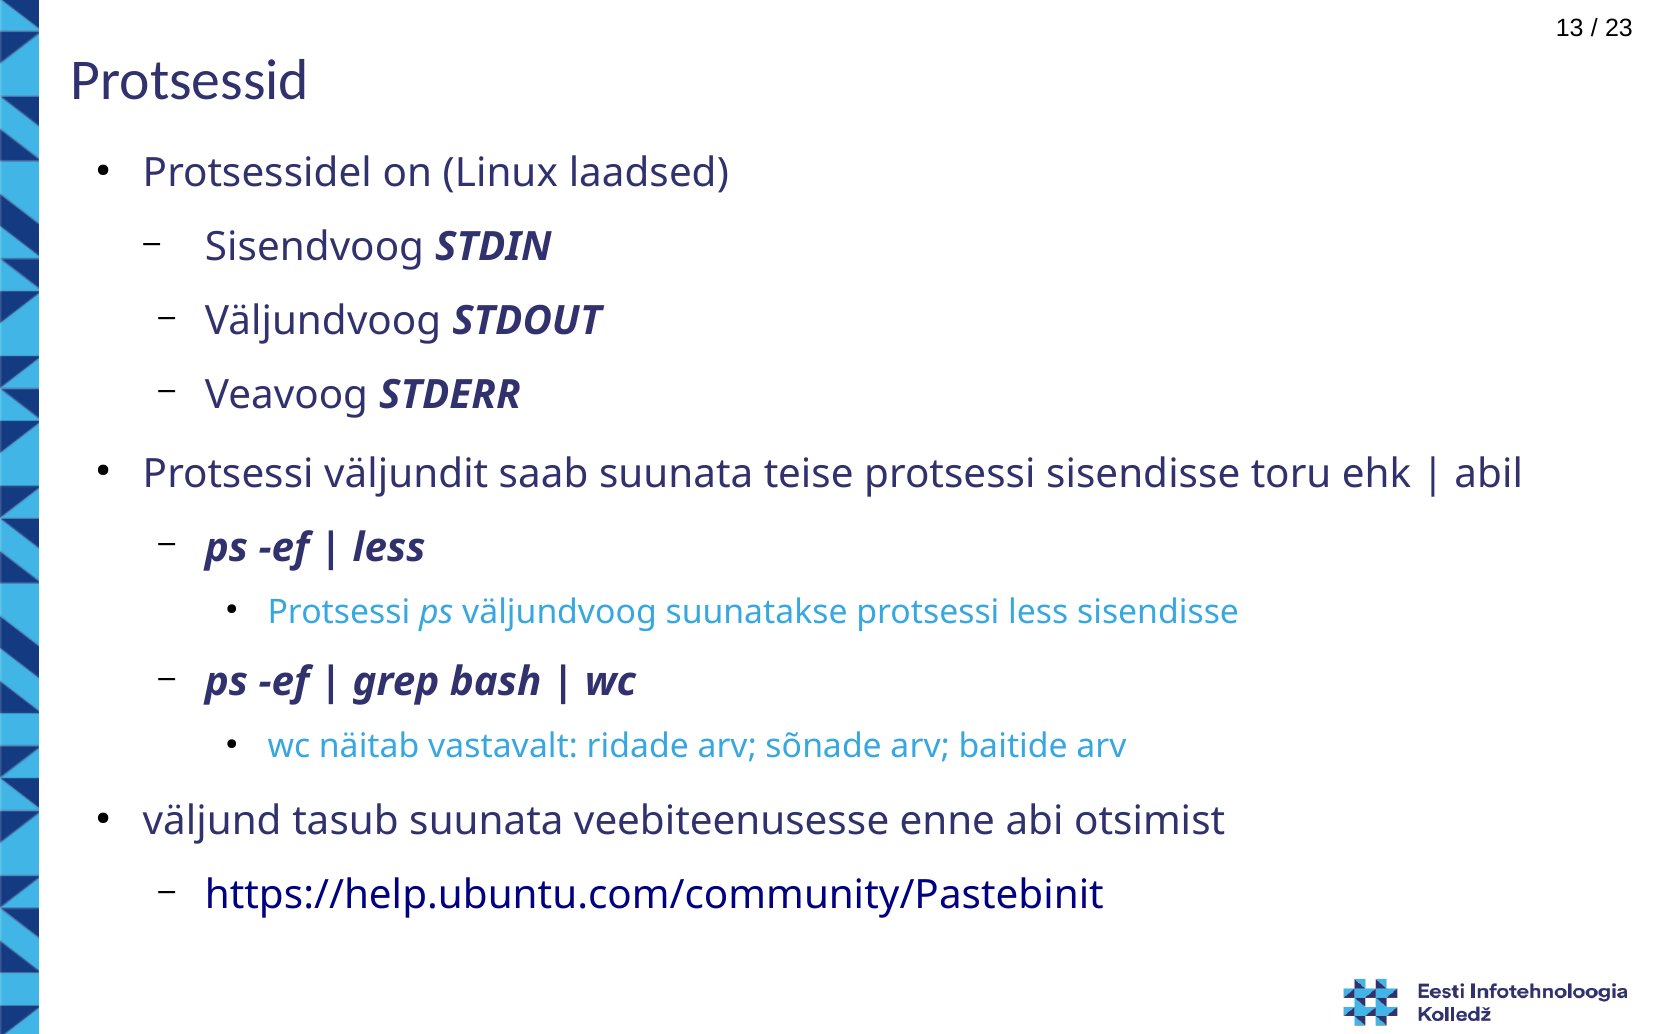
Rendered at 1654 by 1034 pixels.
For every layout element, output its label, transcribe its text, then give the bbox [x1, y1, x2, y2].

title Protsessid [70, 41, 1630, 130]
list Protsessidel on (Linux laadsed) Sisendvoog STDIN Väljundvoog STDOUT Veavoog STDERR Protsessi väljundit saab suunata teise protsessi sisendisse toru ehk | abil ps -ef | less Protsessi ps väljundvoog suunatakse protsessi less sisendisse ps -ef | grep bash | wc wc näitab vastavalt: ridade arv; sõnade arv; baitide arv väljund tasub suunata veebiteenusesse enne abi otsimist https://help.ubuntu.com/community/Pastebinit [80, 143, 1536, 975]
